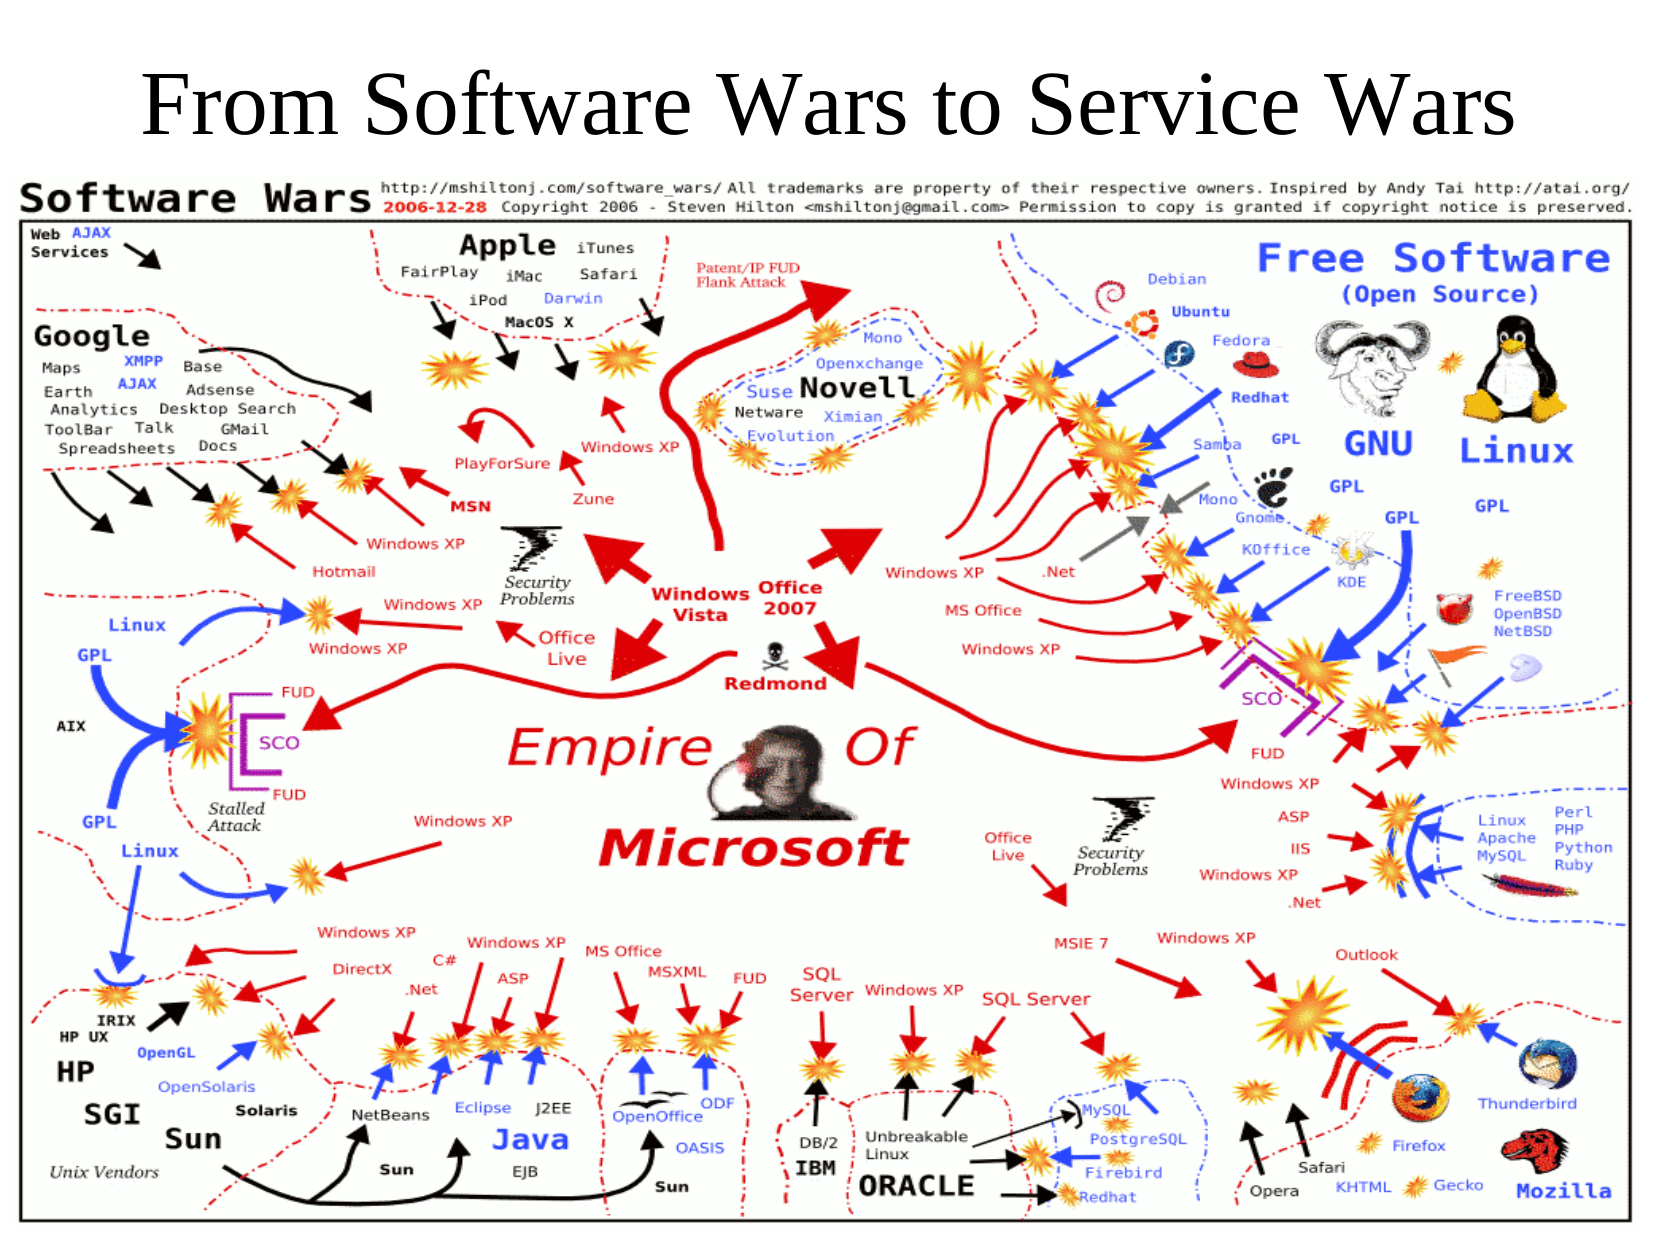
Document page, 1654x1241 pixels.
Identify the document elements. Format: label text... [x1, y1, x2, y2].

title From Software Wars to Service Wars [124, 0, 1537, 175]
picture [13, 175, 1637, 1228]
